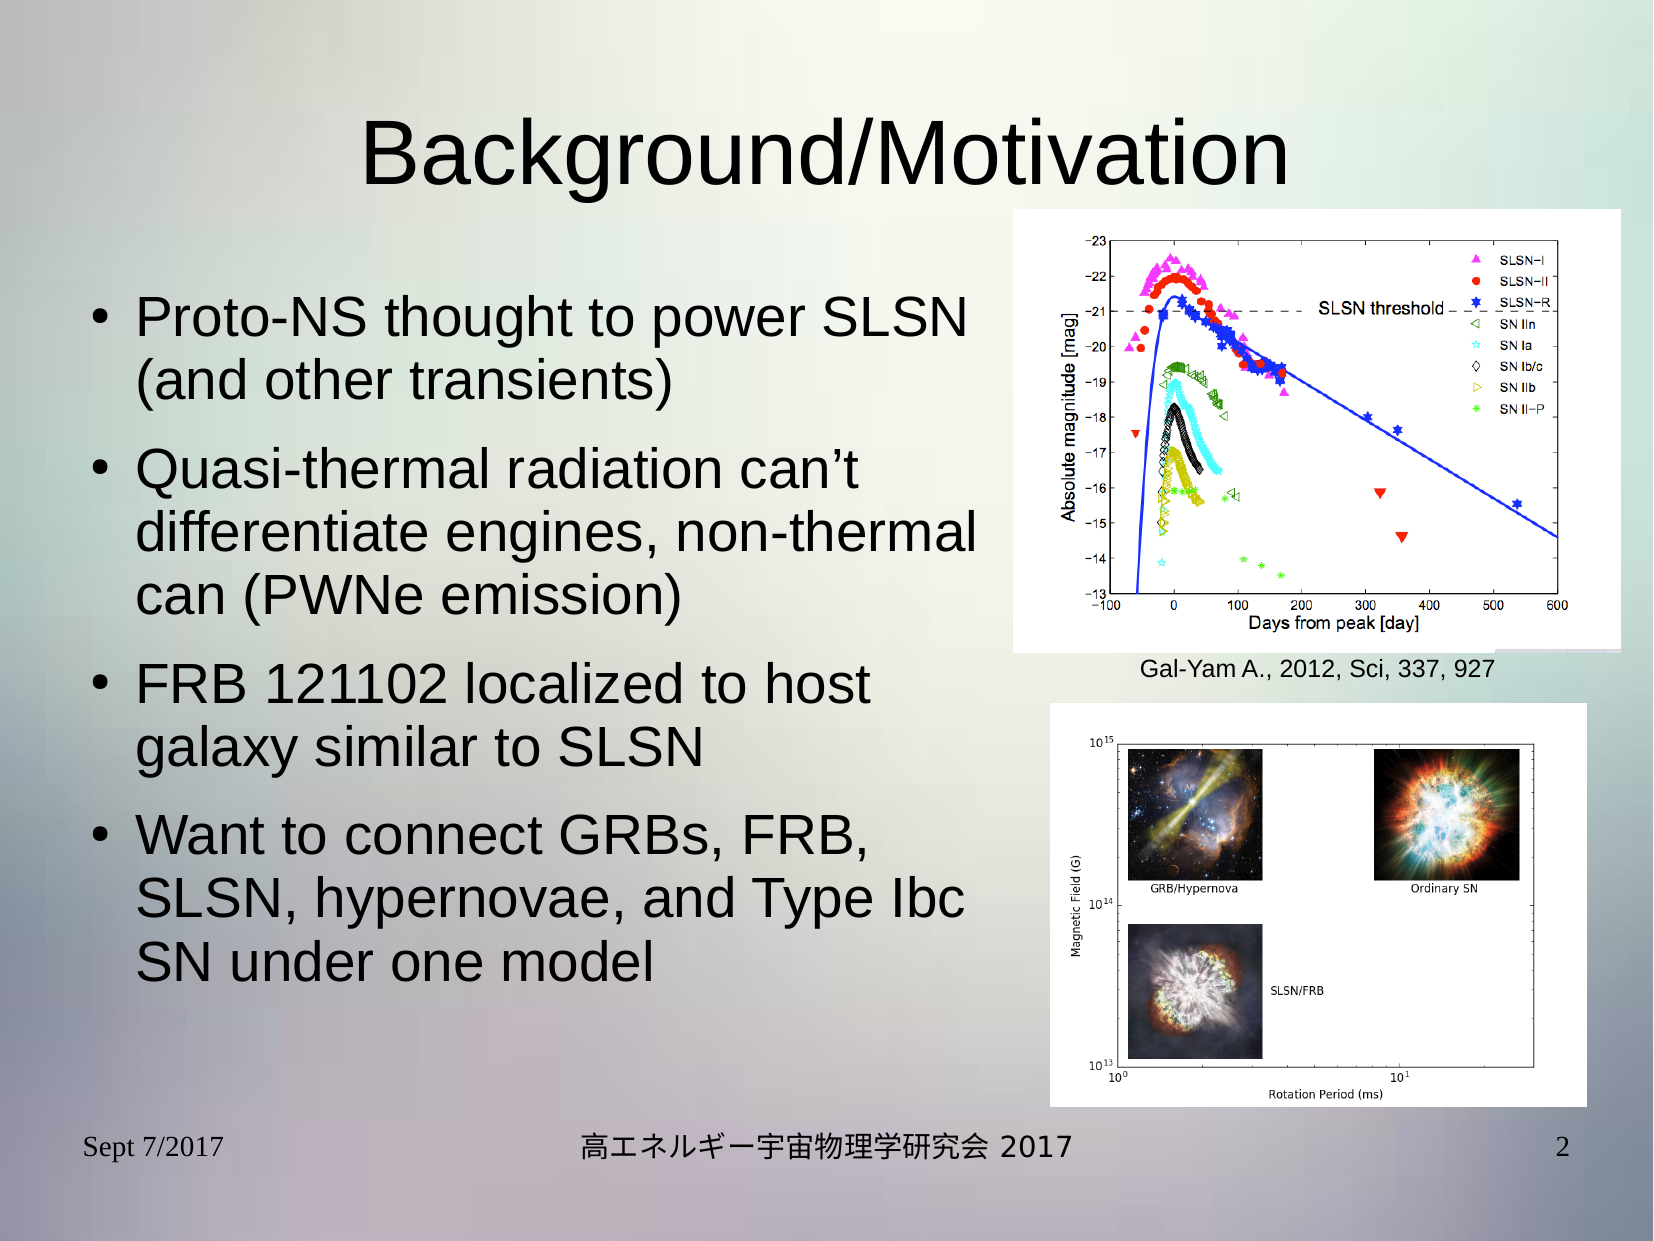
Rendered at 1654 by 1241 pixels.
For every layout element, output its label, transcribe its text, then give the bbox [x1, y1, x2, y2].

list Proto-NS thought to power SLSN (and other transients) Quasi-thermal radiation can’t differentiate engines, non-thermal can (PWNe emission) FRB 121102 localized to host galaxy similar to SLSN Want to connect GRBs, FRB, SLSN, hypernovae, and Type Ibc SN under one model [75, 285, 991, 1006]
title Background/Motivation [82, 49, 1571, 257]
text_box Gal-Yam A., 2012, Sci, 337, 927 [1125, 647, 1531, 691]
picture [0, 0, 1654, 1241]
